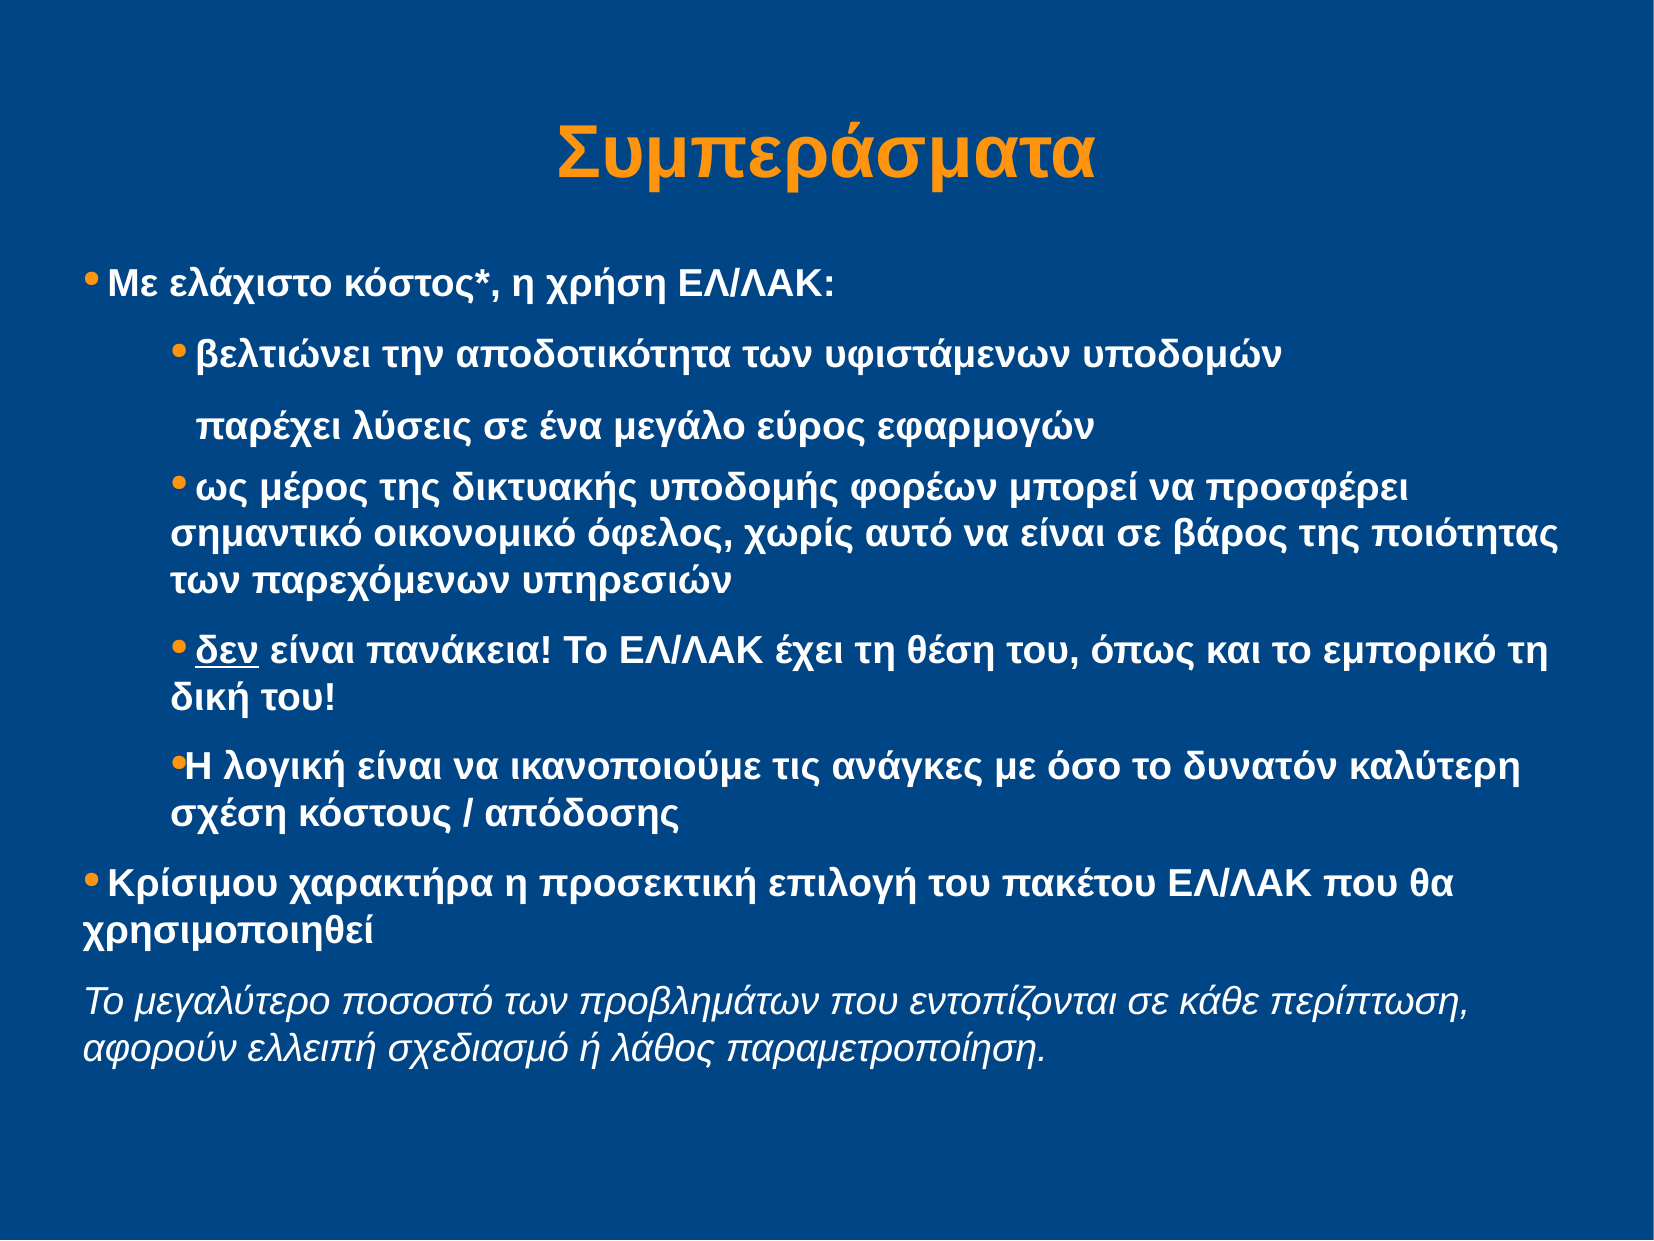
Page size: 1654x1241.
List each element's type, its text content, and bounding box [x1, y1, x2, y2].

list Με ελάχιστο κόστος*, η χρήση ΕΛ/ΛΑΚ: βελτιώνει την αποδοτικότητα των υφιστάμενων υποδομών παρέχει λύσεις σε ένα μεγάλο εύρος εφαρμογών ως μέρος της δικτυακής υποδομής φορέων μπορεί να προσφέρει σημαντικό οικονομικό όφελος, χωρίς αυτό να είναι σε βάρος της ποιότητας των παρεχόμενων υπηρεσιών δεν είναι πανάκεια! Το ΕΛ/ΛΑΚ έχει τη θέση του, όπως και το εμπορικό τη δική του! Η λογική είναι να ικανοποιούμε τις ανάγκες με όσο το δυνατόν καλύτερη σχέση κόστους / απόδοσης Κρίσιμου χαρακτήρα η προσεκτική επιλογή του πακέτου ΕΛ/ΛΑΚ που θα χρησιμοποιηθεί Το μεγαλύτερο ποσοστό των προβλημάτων που εντοπίζονται σε κάθε περίπτωση, αφορούν ελλειπή σχεδιασμό ή λάθος παραμετροποίηση. [82, 253, 1571, 1075]
text_box Συμπεράσματα [82, 47, 1571, 253]
